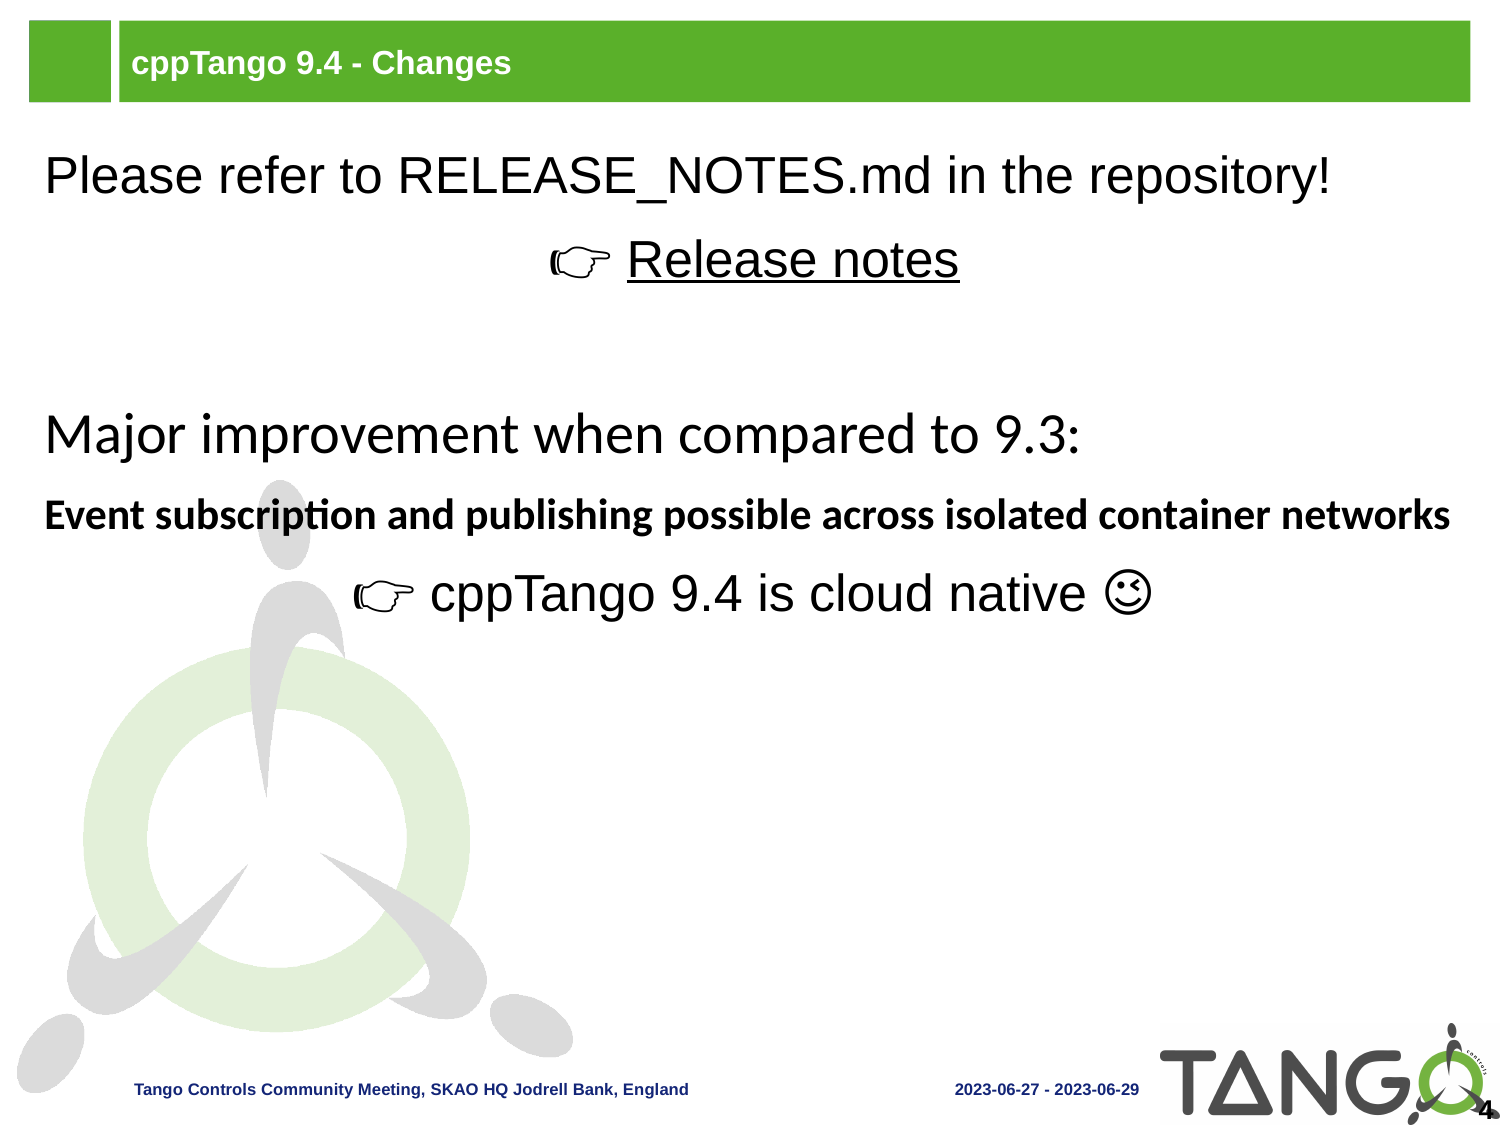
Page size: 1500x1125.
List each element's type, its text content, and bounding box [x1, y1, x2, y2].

picture [498, 1085, 505, 1093]
text_box Please refer to RELEASE_NOTES.md in the repository! 👉 Release notes Major improvement when compared to 9.3: Event subscription and publishing possible across isolated container networks 👉 cppTango 9.4 is cloud native 😉 [29, 116, 1479, 638]
picture [1160, 1023, 1500, 1125]
title cppTango 9.4 - Changes [119, 20, 1471, 103]
slide_number <number> [1403, 1038, 1494, 1125]
picture [17, 480, 573, 1093]
picture [468, 1085, 475, 1093]
